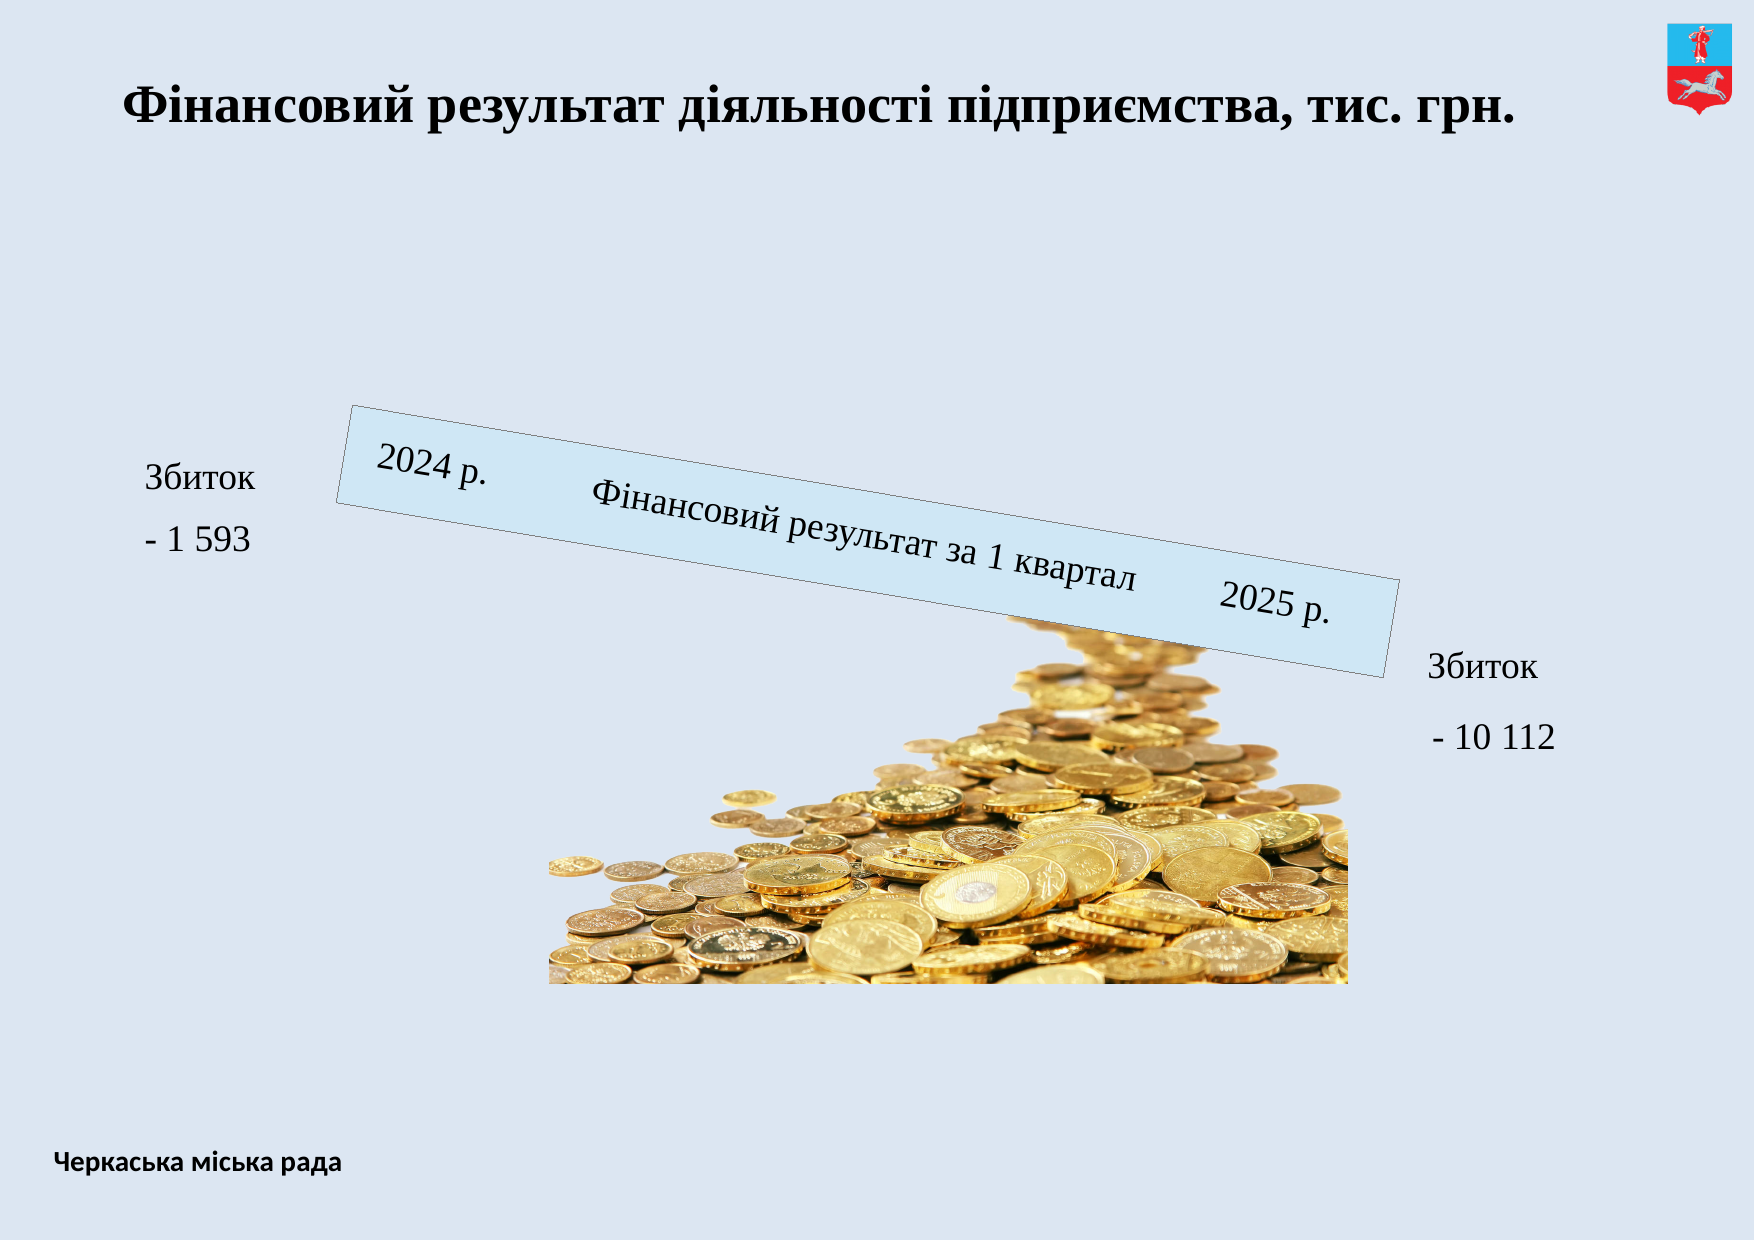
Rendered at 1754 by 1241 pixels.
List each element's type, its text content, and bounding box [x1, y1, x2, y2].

text_box Збиток [1412, 637, 1607, 709]
text_box - 10 112 [1417, 709, 1595, 792]
text_box 2024 р. Фінансовий результат за 1 квартал 2025 р. [356, 424, 1371, 661]
picture [1664, 21, 1734, 117]
text_box Збиток [129, 448, 296, 520]
text_box - 1 593 [129, 510, 308, 567]
text_box Фінансовий результат діяльності підприємства, тис. грн. [107, 66, 1678, 142]
picture [549, 539, 1348, 984]
picture [832, 484, 1348, 571]
text_box Черкаська міська рада [39, 1135, 412, 1185]
text_box [336, 405, 1400, 678]
